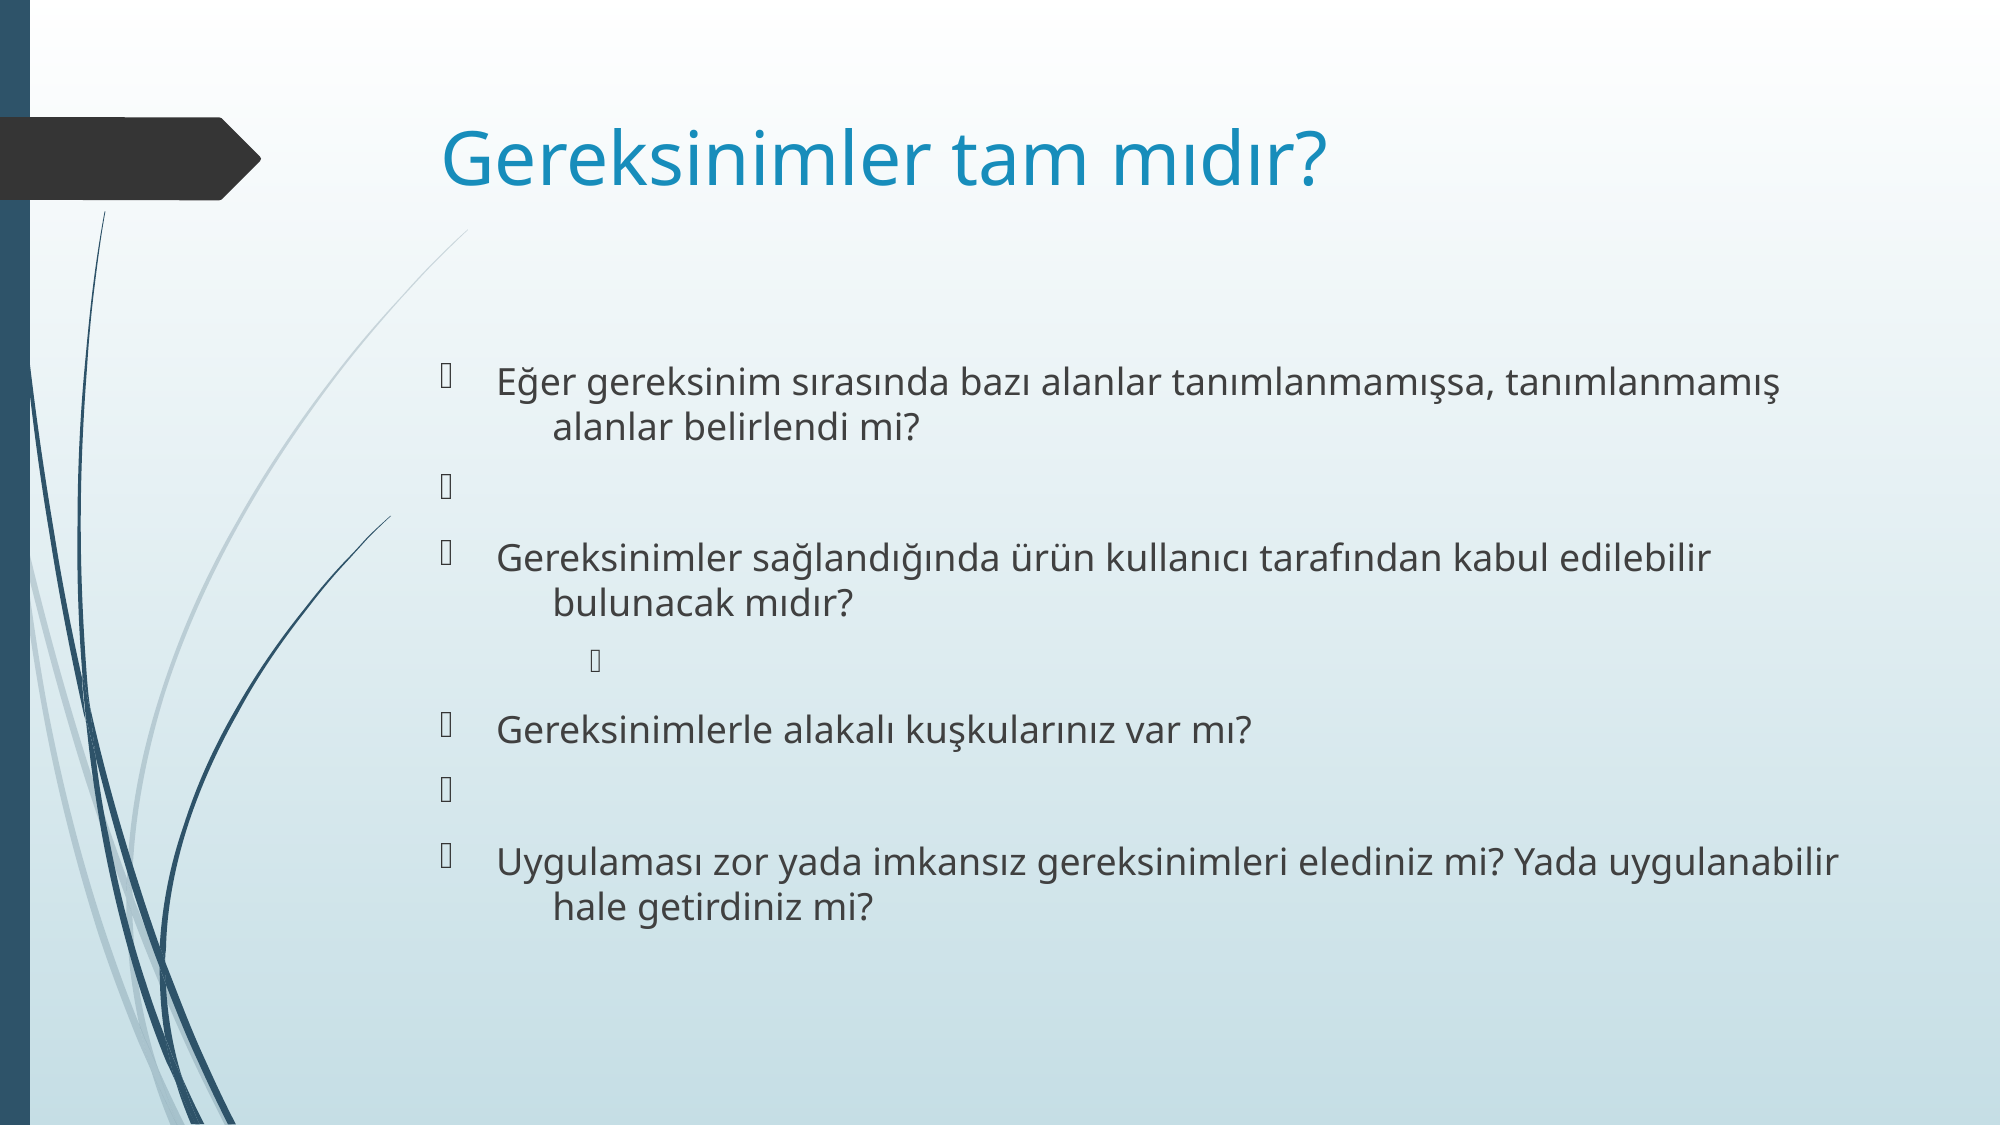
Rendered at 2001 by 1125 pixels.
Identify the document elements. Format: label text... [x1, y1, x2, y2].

list Eğer gereksinim sırasında bazı alanlar tanımlanmamışsa, tanımlanmamış alanlar belirlendi mi? Gereksinimler sağlandığında ürün kullanıcı tarafından kabul edilebilir bulunacak mıdır? Gereksinimlerle alakalı kuşkularınız var mı? Uygulaması zor yada imkansız gereksinimleri elediniz mi? Yada uygulanabilir hale getirdiniz mi? [424, 350, 1888, 970]
title Gereksinimler tam mıdır? [425, 102, 1888, 313]
